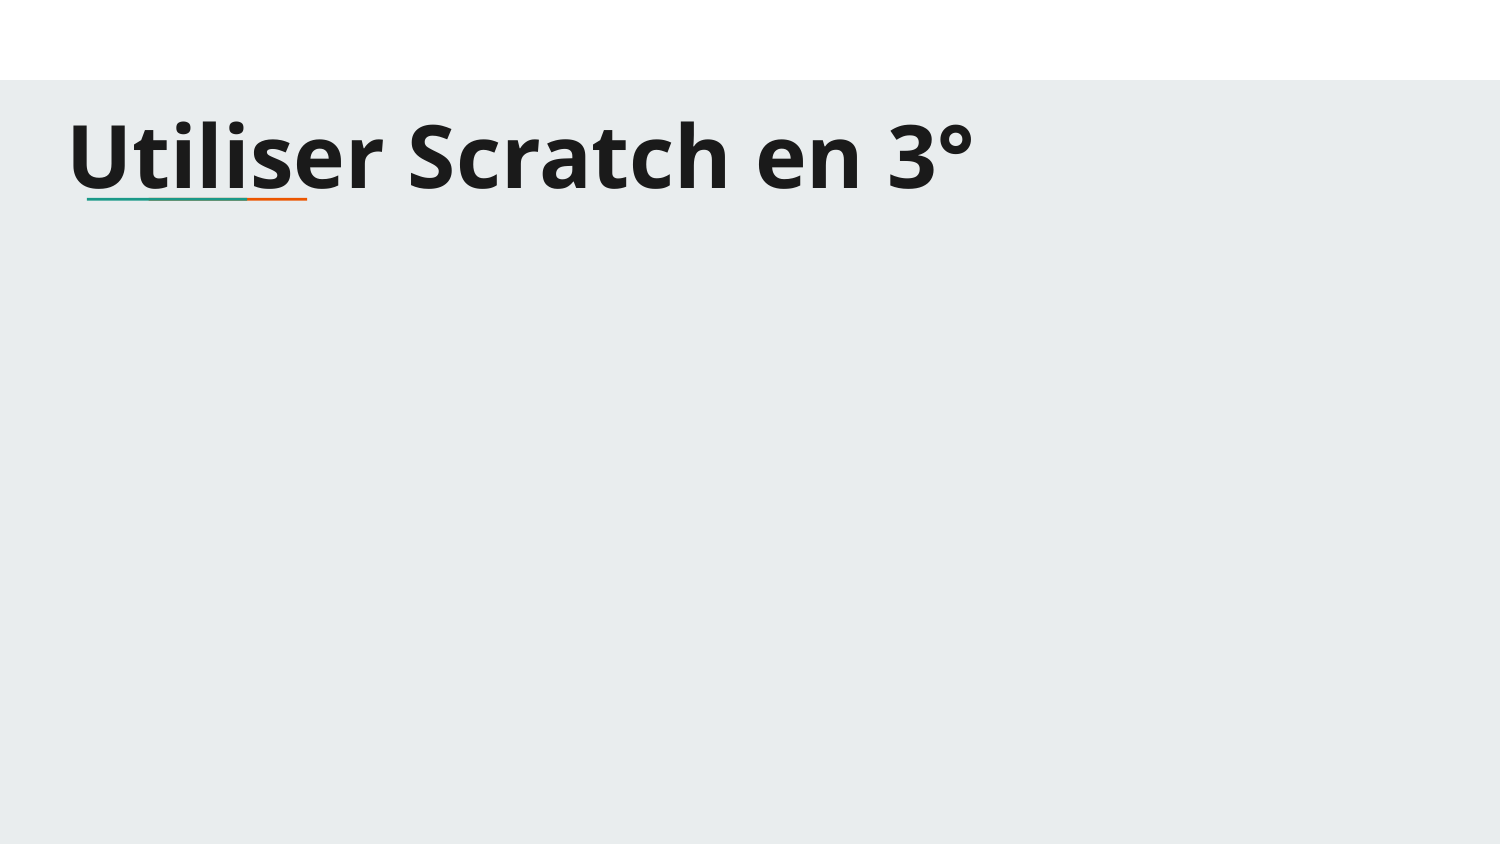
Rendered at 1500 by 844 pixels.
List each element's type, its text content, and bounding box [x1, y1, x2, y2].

title Utiliser Scratch en 3° [51, 79, 1449, 247]
